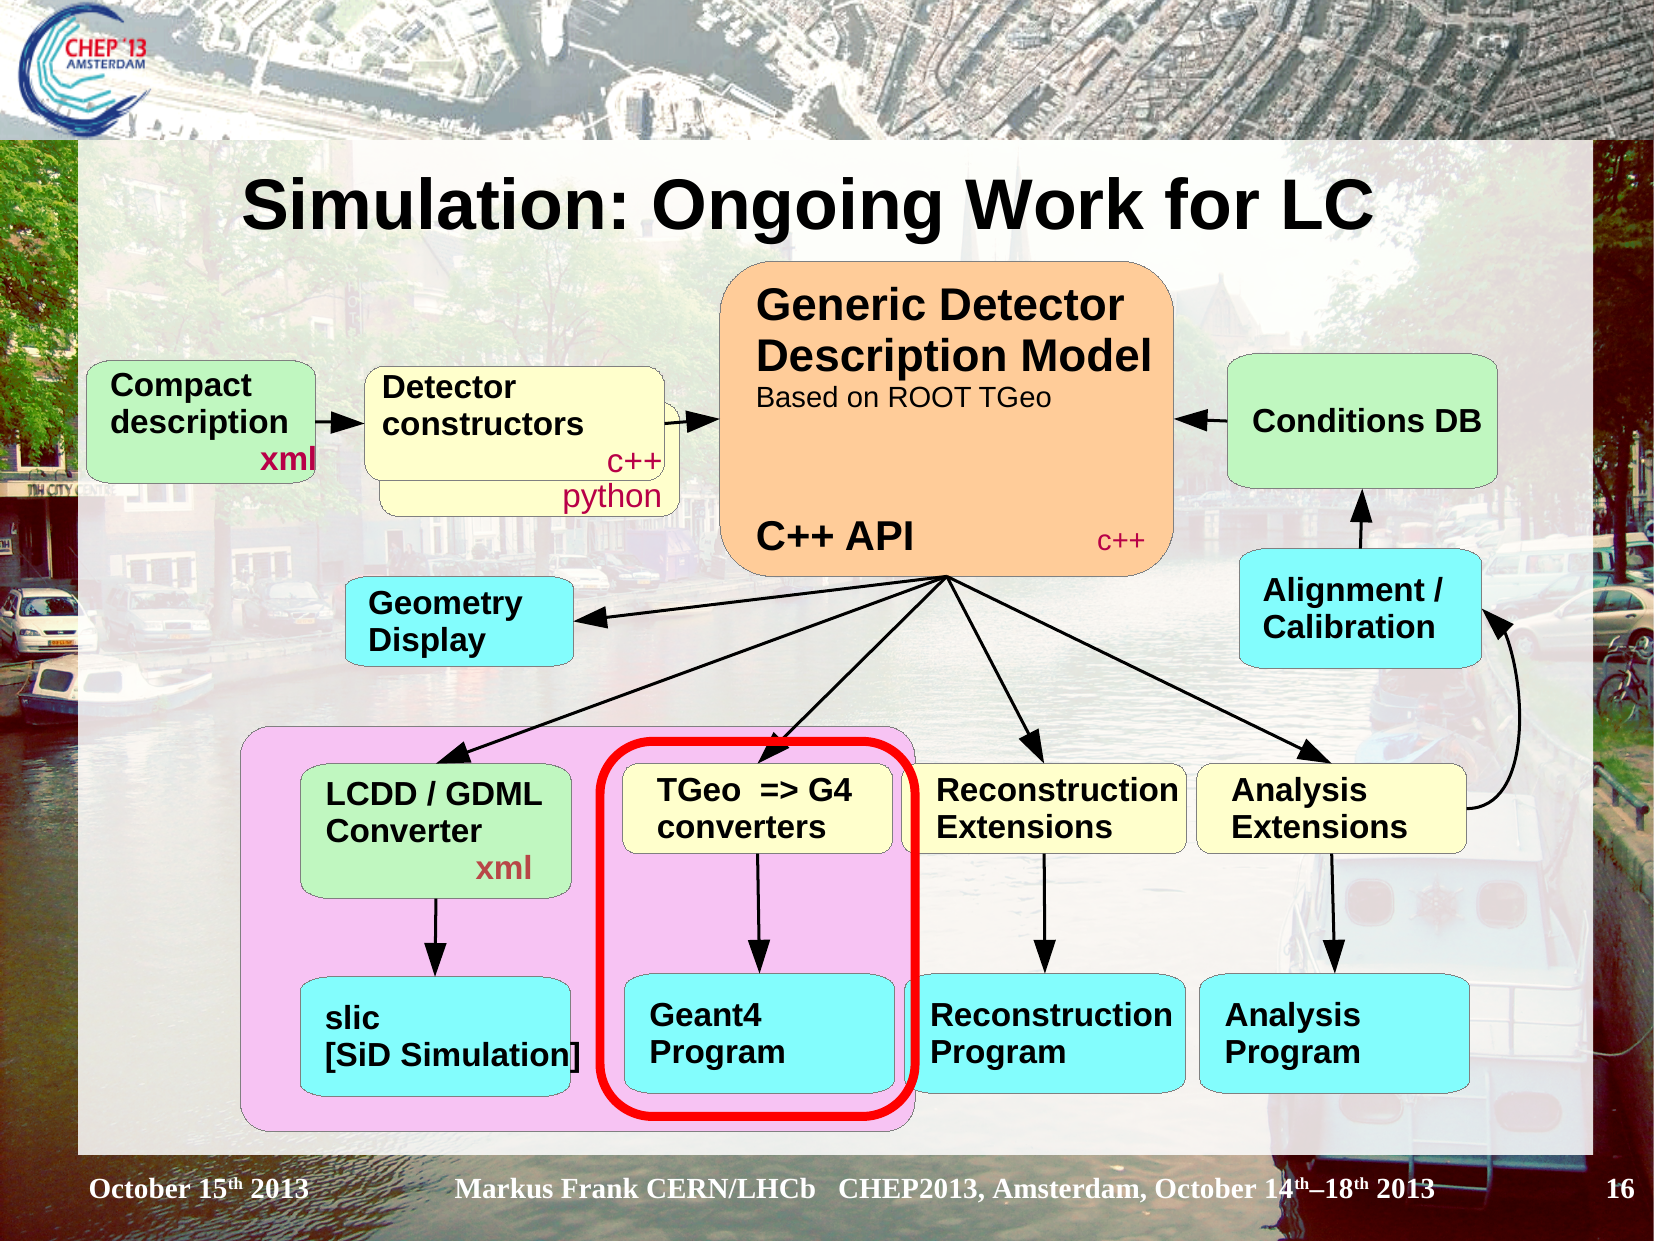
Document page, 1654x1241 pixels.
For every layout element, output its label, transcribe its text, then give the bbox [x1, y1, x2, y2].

text_box slic [SiD Simulation] [300, 976, 571, 1097]
text_box Generic Detector Description Model Based on ROOT TGeo C++ API c++ [719, 261, 1174, 577]
text_box LCDD / GDML Converter xml [300, 763, 572, 899]
text_box Analysis Program [1199, 973, 1470, 1094]
text_box Detector constructors c++ [364, 366, 665, 481]
text_box Conditions DB [1227, 353, 1498, 489]
text_box Reconstruction Extensions [912, 763, 1187, 854]
text_box Reconstruction Program [914, 973, 1186, 1094]
text_box Geometry Display [345, 576, 574, 667]
text_box Detector constructors python [379, 424, 680, 517]
text_box Reconstruction Program [904, 980, 910, 1084]
text_box [240, 726, 916, 1132]
text_box Reconstruction Extensions [901, 770, 910, 852]
title Simulation: Ongoing Work for LC [82, 139, 1536, 271]
text_box [789, 726, 916, 764]
text_box Geant4 Program [624, 973, 895, 1094]
text_box TGeo => G4 converters [622, 763, 893, 854]
text_box [605, 746, 910, 1111]
text_box Compact description xml [86, 360, 316, 484]
text_box Analysis Extensions [1196, 763, 1467, 854]
picture [0, 0, 1654, 1241]
text_box Alignment / Calibration [1239, 548, 1482, 669]
